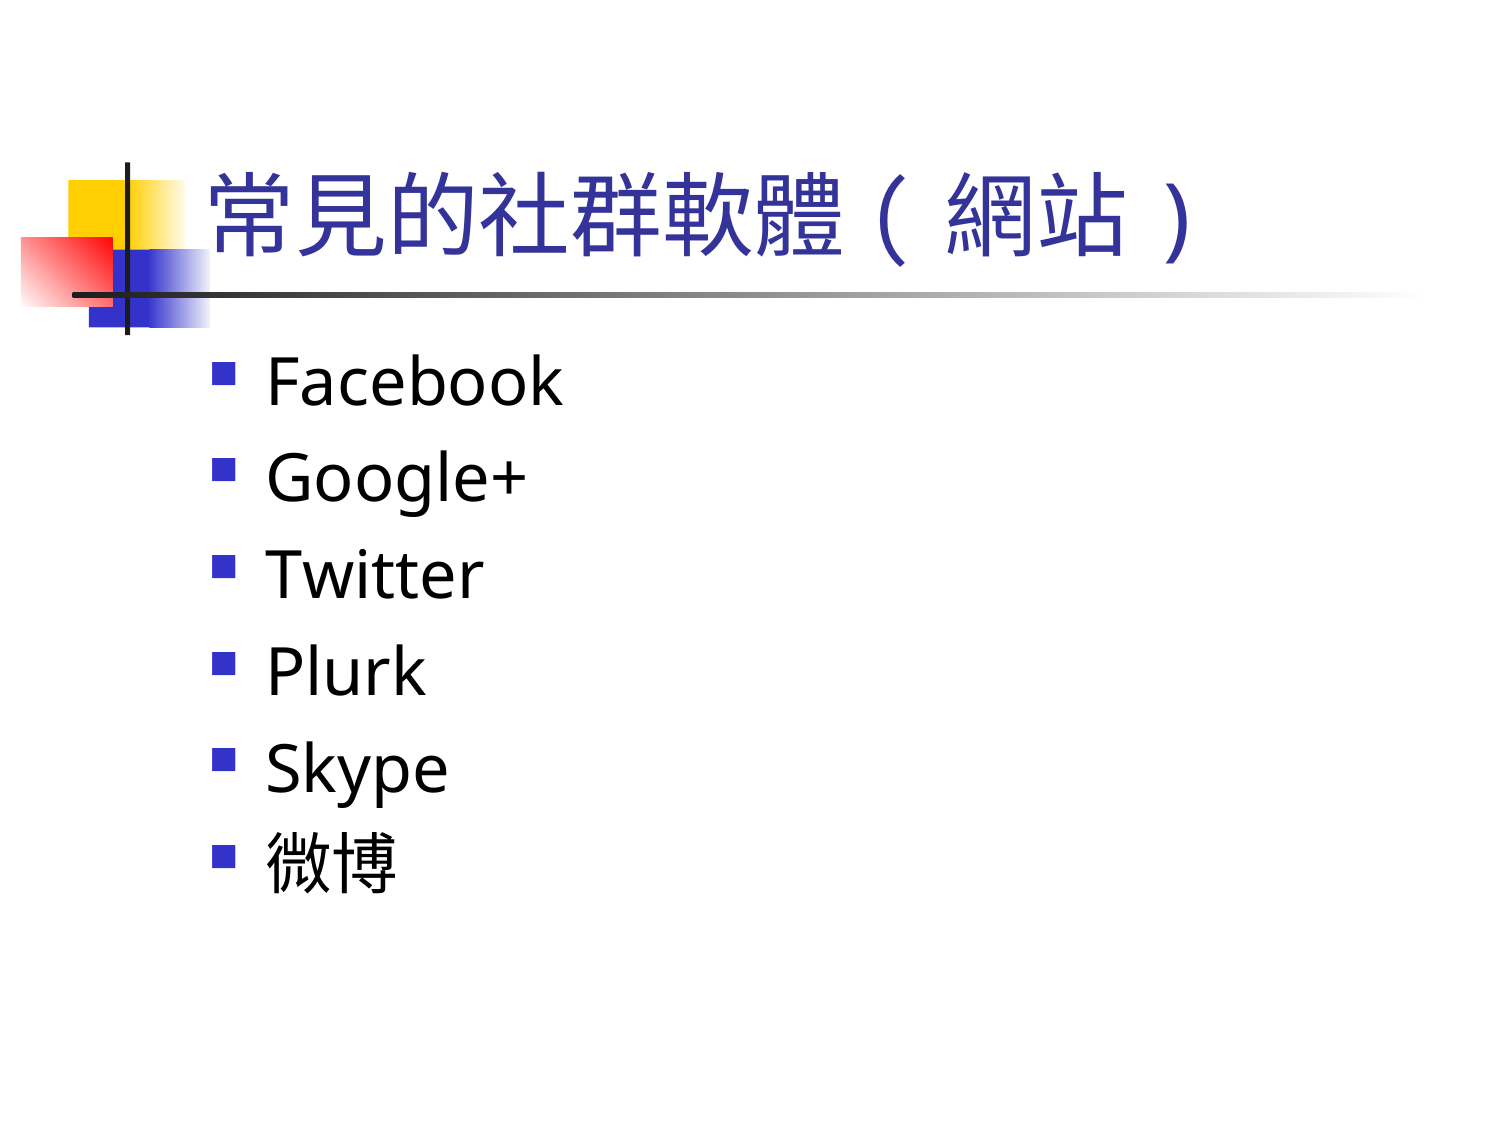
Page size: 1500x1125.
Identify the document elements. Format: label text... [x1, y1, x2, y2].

title 常見的社群軟體(網站) [188, 35, 1468, 276]
list Facebook Google+ Twitter Plurk Skype 微博 [193, 331, 1469, 1007]
